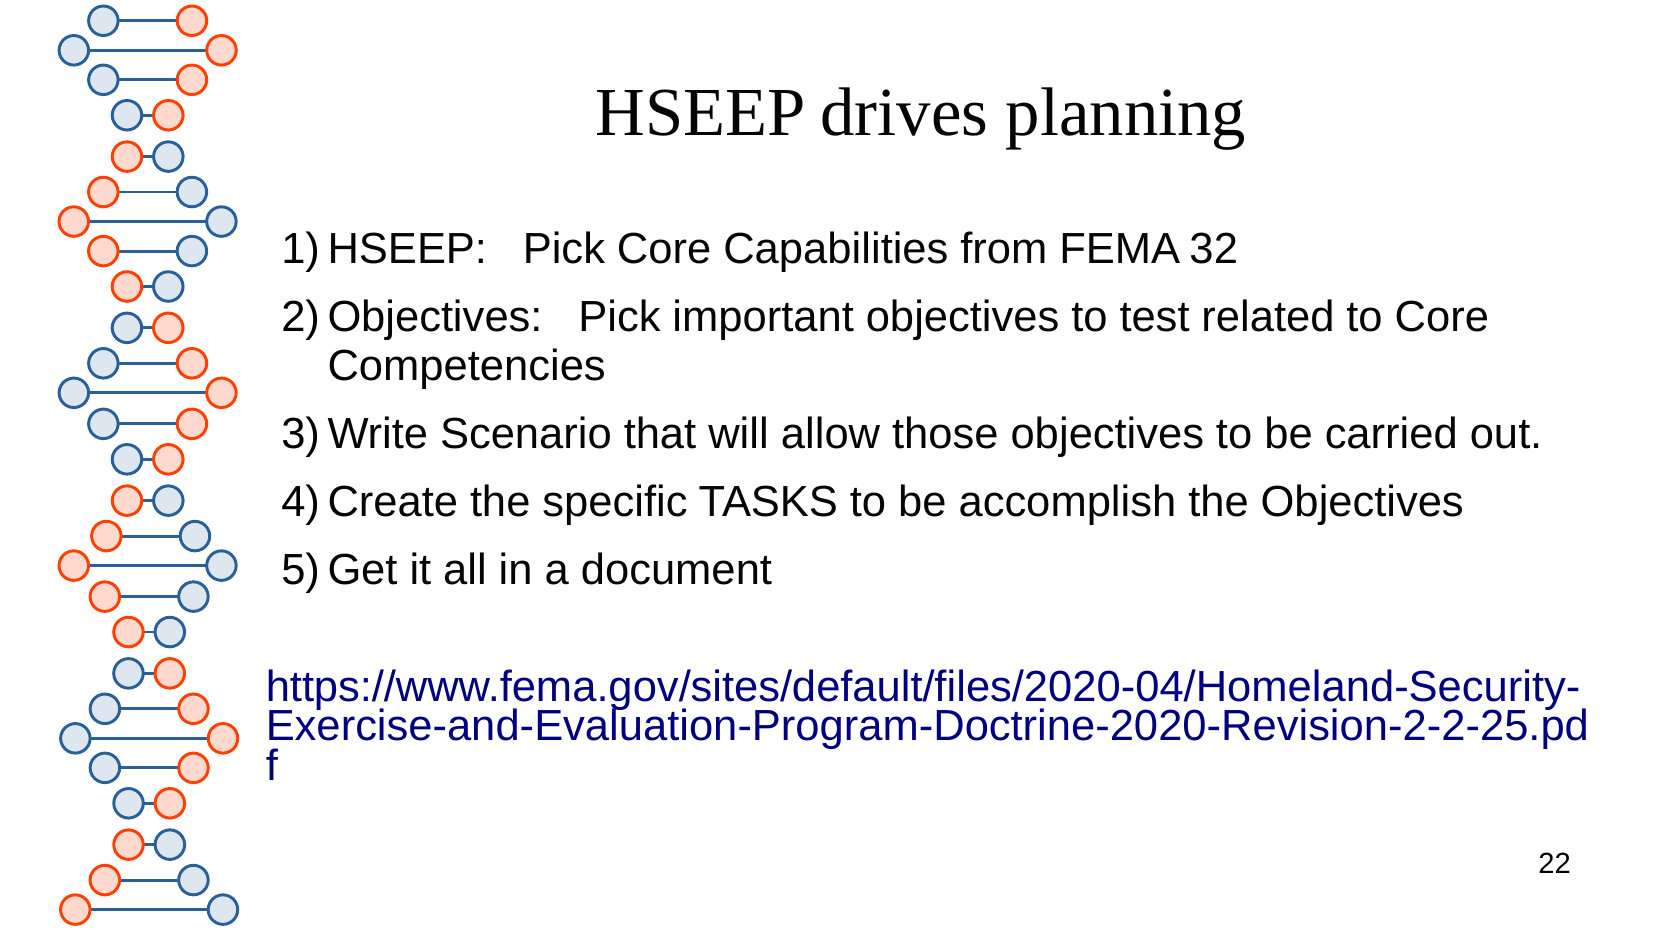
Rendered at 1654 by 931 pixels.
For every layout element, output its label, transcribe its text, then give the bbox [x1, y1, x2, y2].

list HSEEP: Pick Core Capabilities from FEMA 32 Objectives: Pick important objectives to test related to Core Competencies Write Scenario that will allow those objectives to be carried out. Create the specific TASKS to be accomplish the Objectives Get it all in a document https://www.fema.gov/sites/default/files/2020-04/Homeland-Security-Exercise-and-Evaluation-Program-Doctrine-2020-Revision-2-2-25.pdf [265, 224, 1595, 764]
title HSEEP drives planning [265, 35, 1595, 189]
